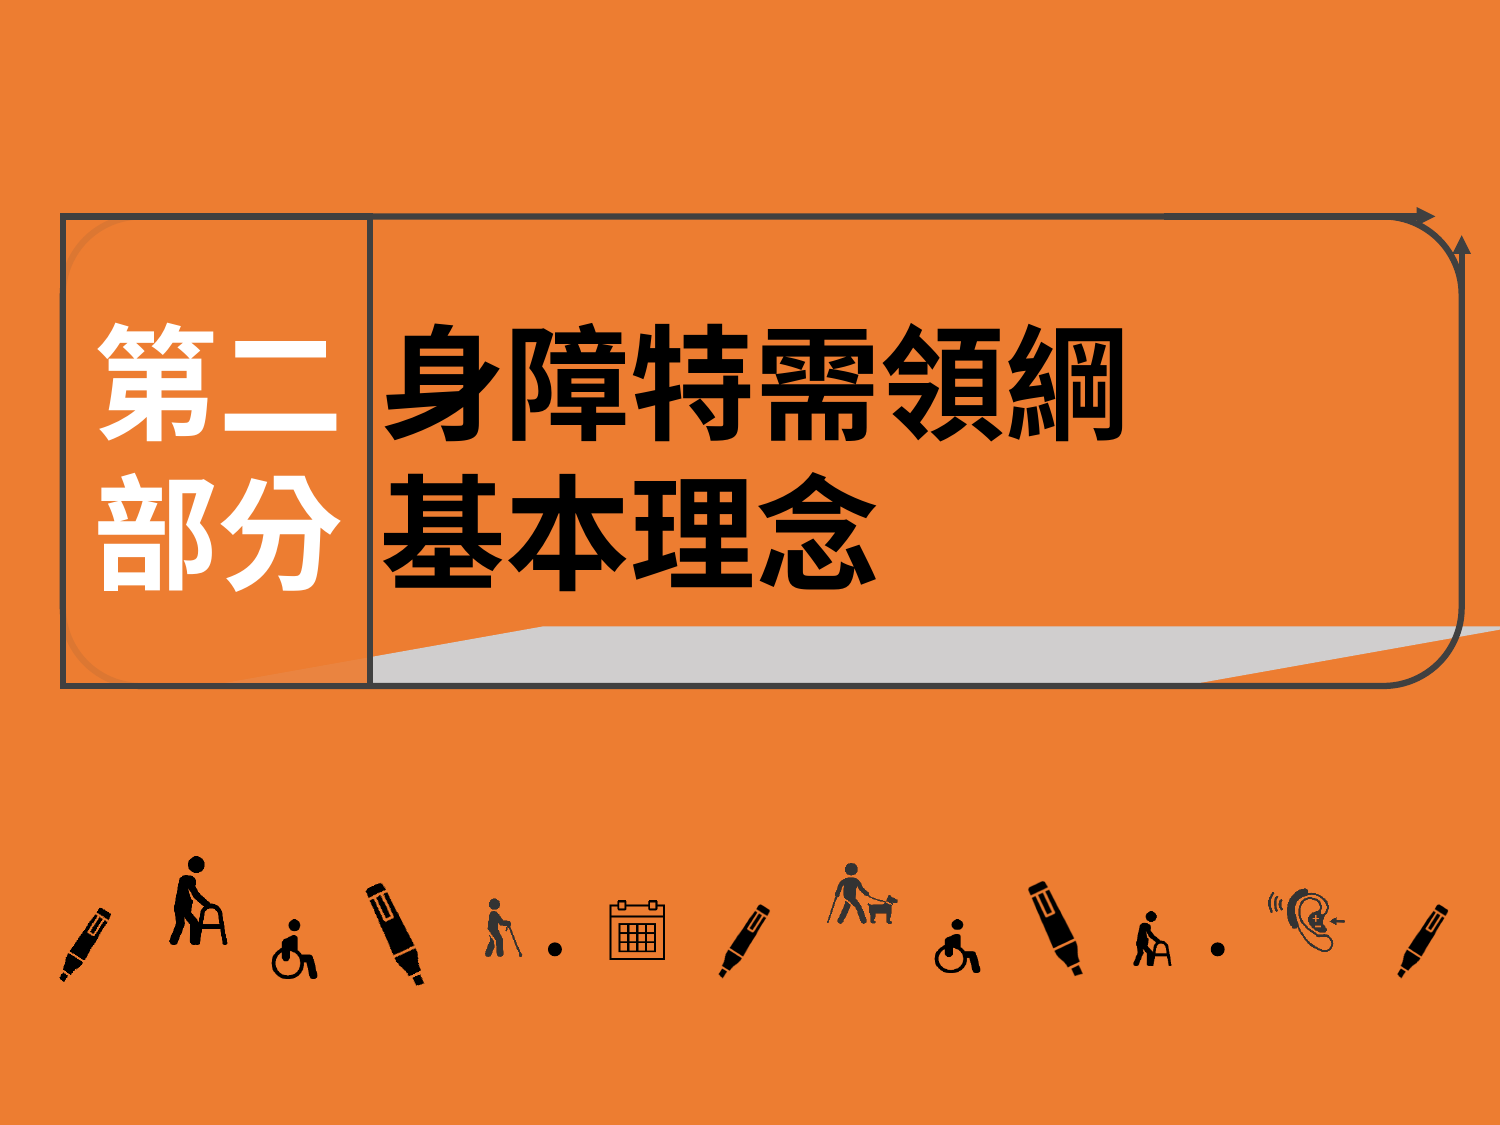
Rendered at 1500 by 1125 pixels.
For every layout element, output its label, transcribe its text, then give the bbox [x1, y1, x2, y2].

text_box [1210, 942, 1225, 957]
picture [684, 882, 801, 1001]
text_box 身障特需領綱 基本理念 [335, 297, 1479, 613]
picture [927, 855, 1182, 1004]
text_box [62, 216, 1456, 686]
text_box 第二 部分 [64, 297, 335, 613]
picture [808, 839, 916, 947]
picture [264, 856, 548, 1014]
text_box [548, 942, 562, 957]
text_box [1460, 626, 1500, 637]
picture [607, 900, 667, 960]
picture [1246, 858, 1479, 1001]
picture [21, 883, 145, 1007]
picture [153, 856, 243, 945]
